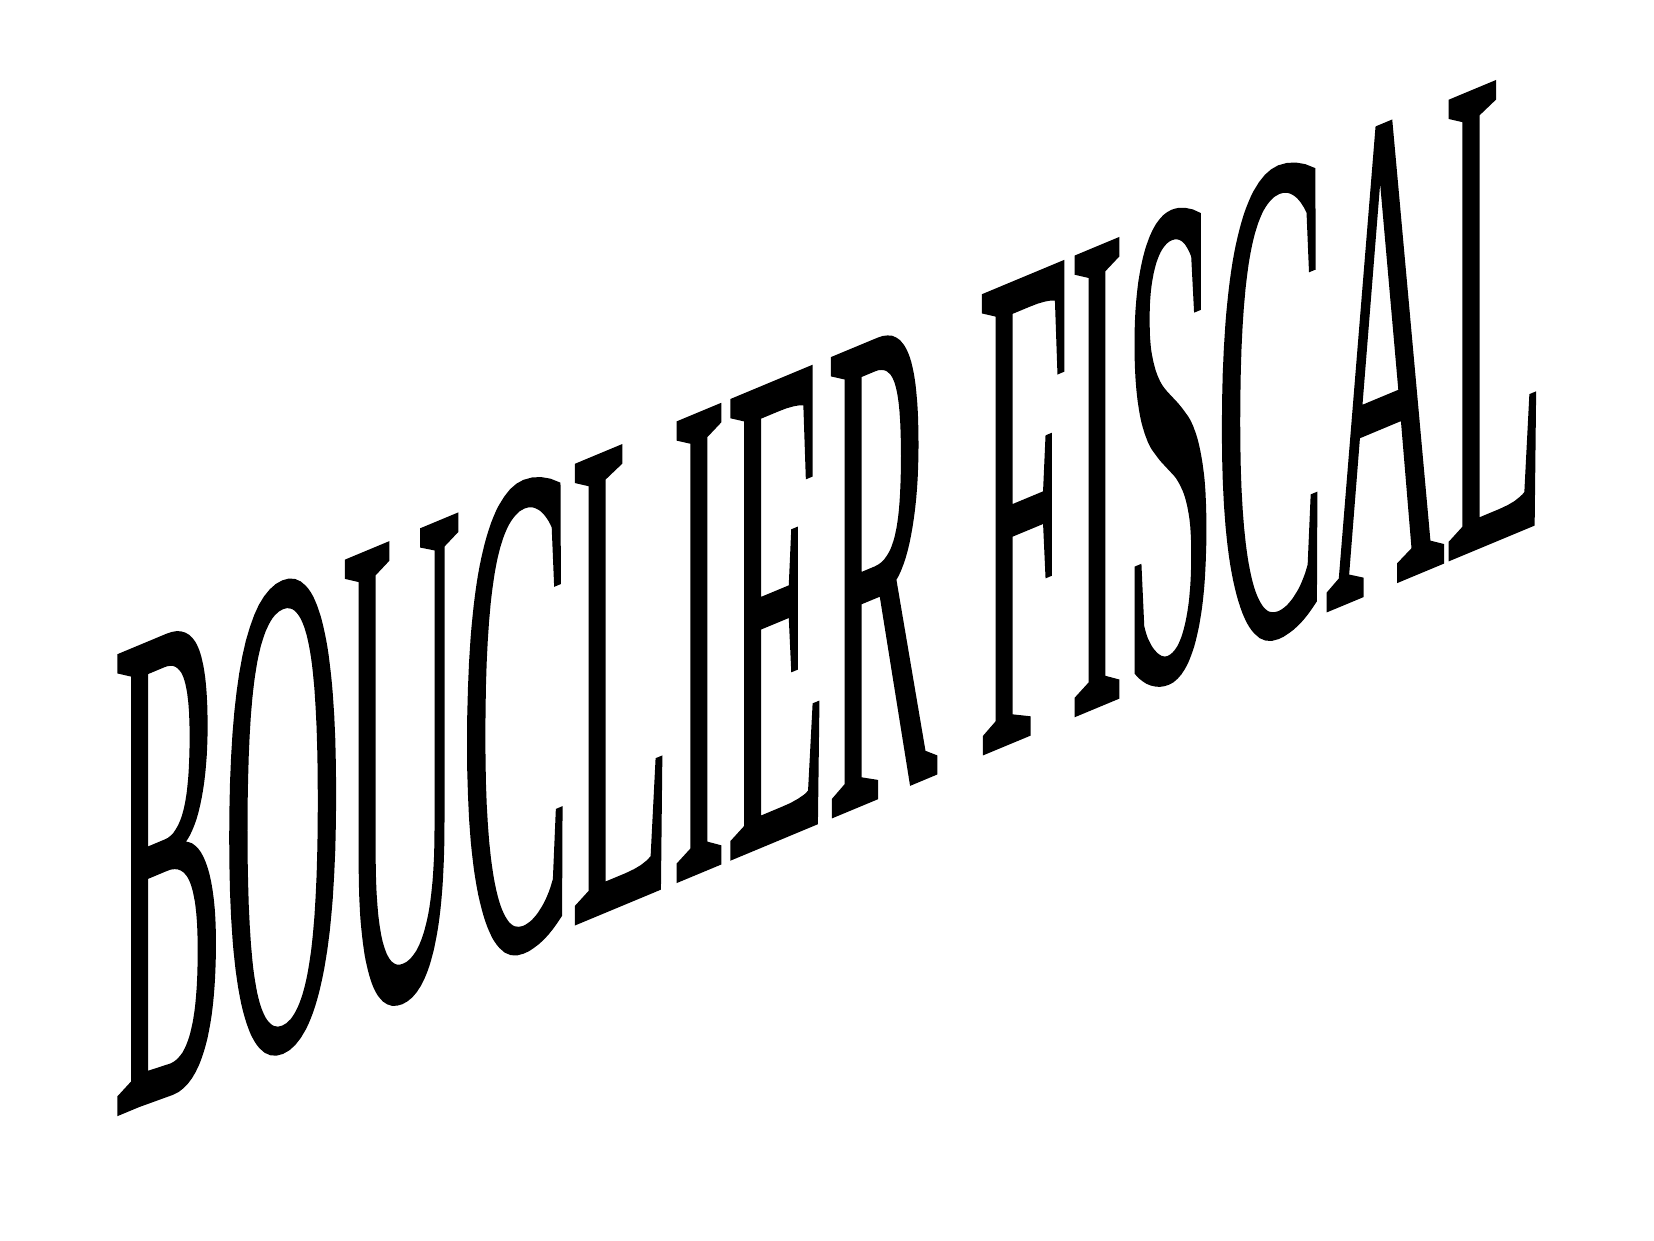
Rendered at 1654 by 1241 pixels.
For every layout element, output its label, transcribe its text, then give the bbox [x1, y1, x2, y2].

text_box BOUCLIER FISCAL [118, 631, 216, 1116]
text_box BOUCLIER FISCAL [467, 477, 562, 955]
text_box BOUCLIER FISCAL [731, 365, 819, 860]
text_box BOUCLIER FISCAL [1222, 163, 1317, 641]
text_box BOUCLIER FISCAL [982, 261, 1064, 755]
text_box BOUCLIER FISCAL [1449, 81, 1536, 561]
text_box BOUCLIER FISCAL [345, 513, 458, 1006]
text_box BOUCLIER FISCAL [1327, 120, 1444, 612]
text_box BOUCLIER FISCAL [229, 579, 336, 1055]
text_box BOUCLIER FISCAL [1135, 208, 1206, 687]
text_box BOUCLIER FISCAL [1075, 238, 1119, 717]
text_box BOUCLIER FISCAL [677, 403, 721, 882]
text_box BOUCLIER FISCAL [831, 336, 937, 818]
text_box BOUCLIER FISCAL [575, 445, 662, 925]
